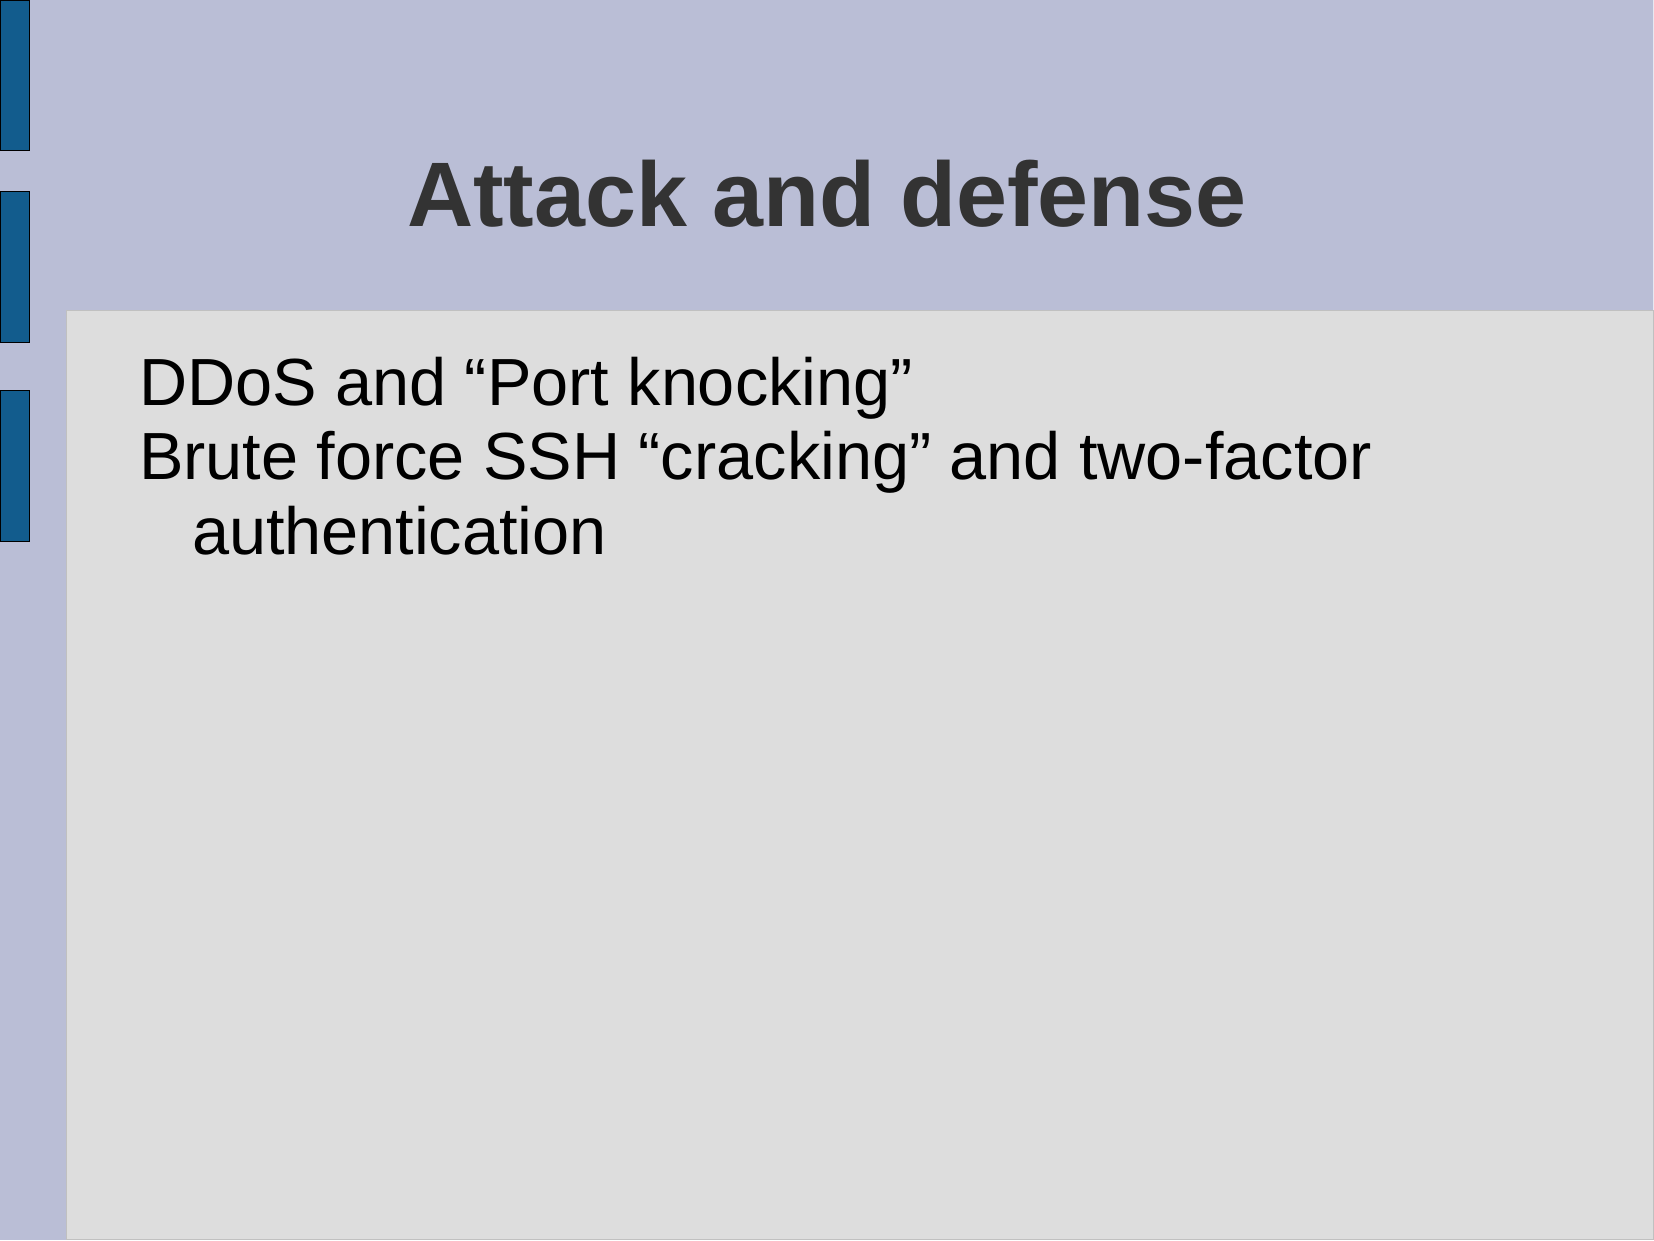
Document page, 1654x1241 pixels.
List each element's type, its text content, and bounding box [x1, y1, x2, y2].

list DDoS and “Port knocking” Brute force SSH “cracking” and two-factor authentication [121, 344, 1534, 1127]
title Attack and defense [121, 91, 1534, 299]
